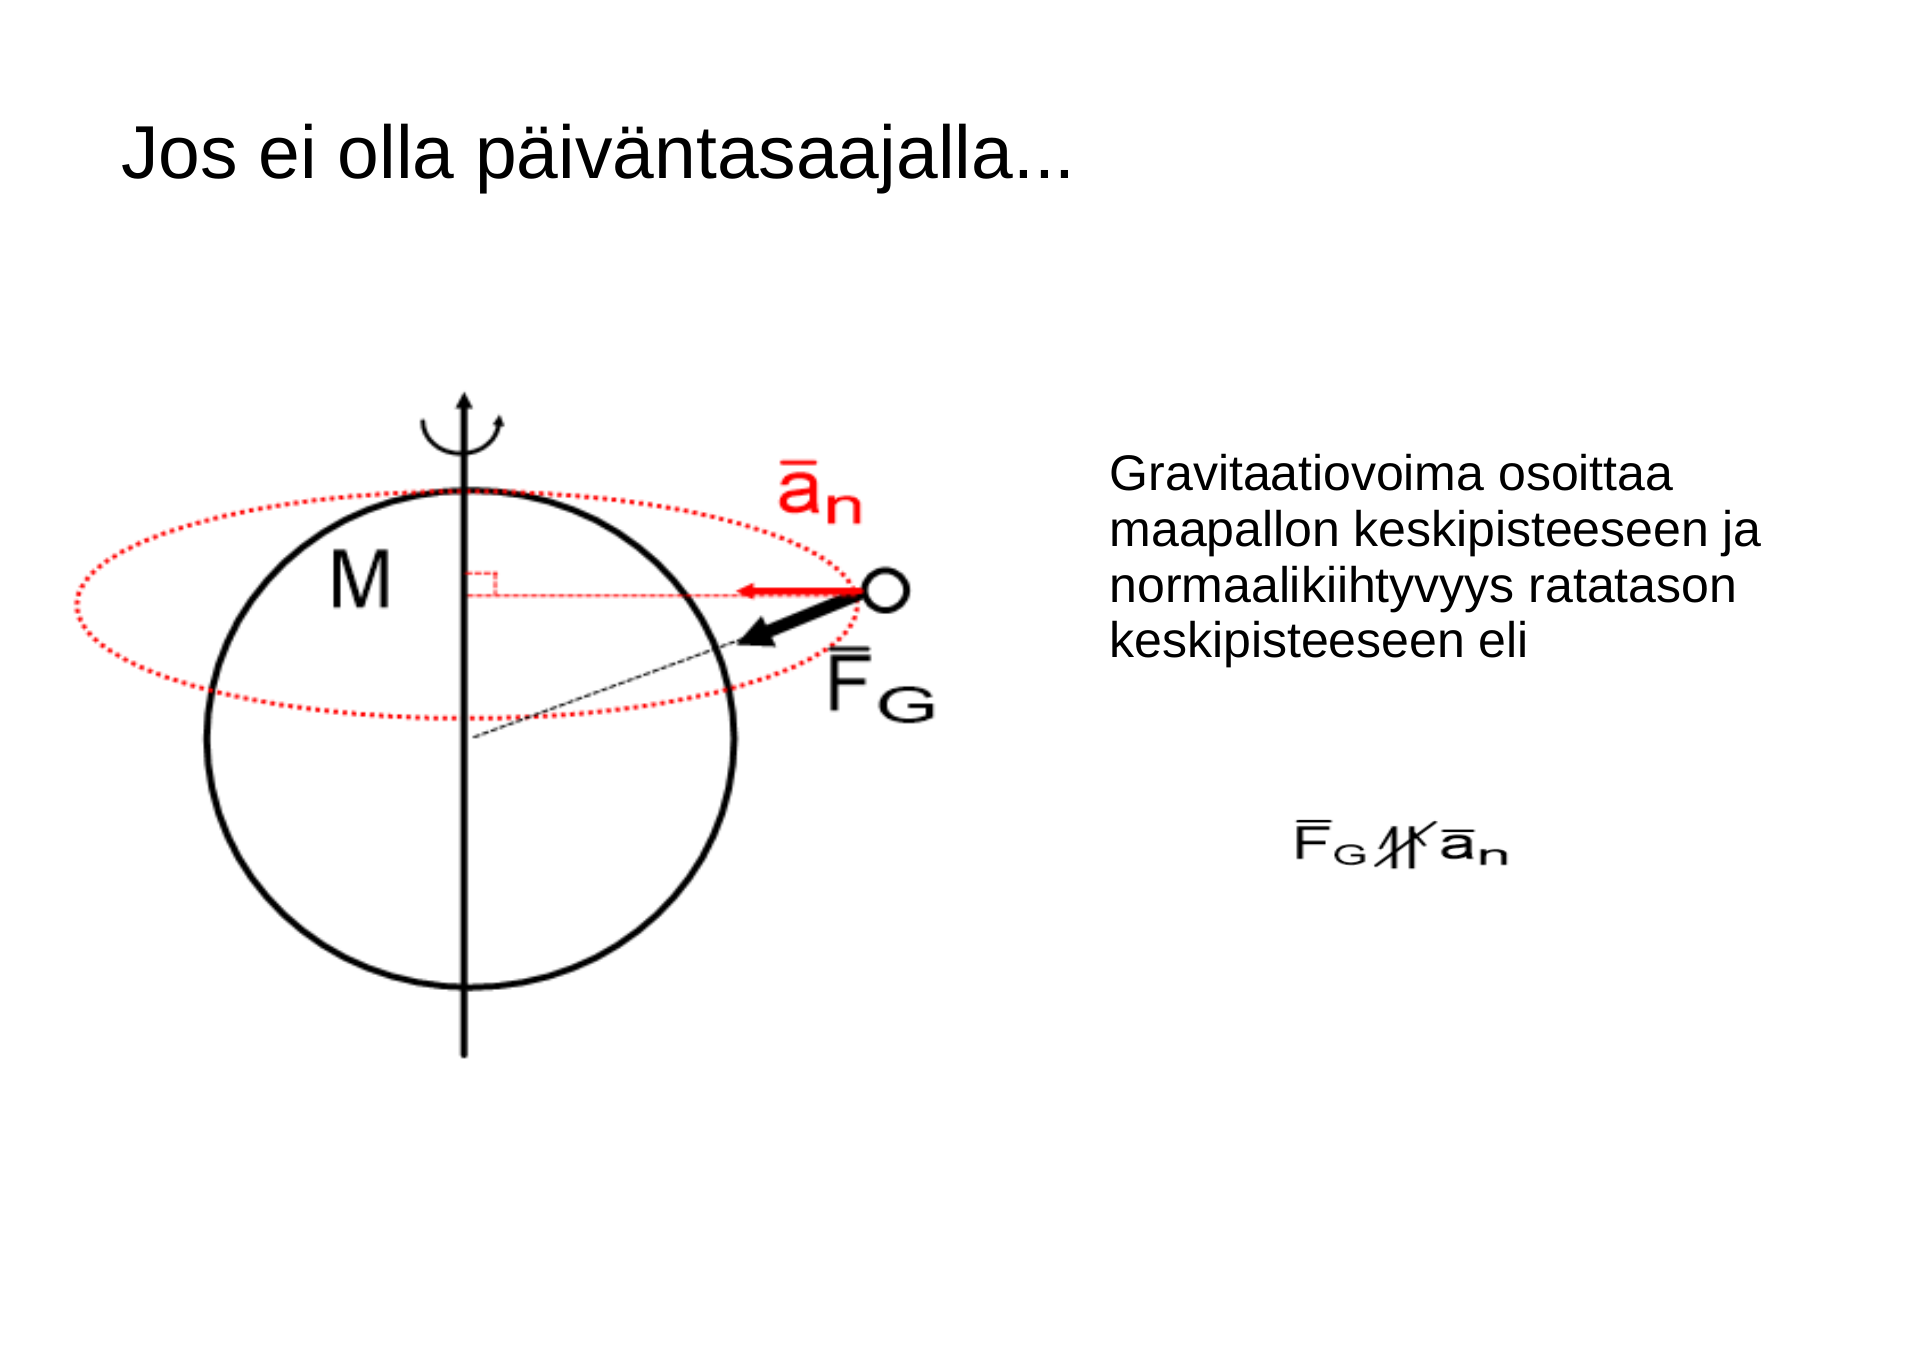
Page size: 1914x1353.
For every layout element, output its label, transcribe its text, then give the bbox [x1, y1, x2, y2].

picture [1243, 785, 1567, 902]
picture [54, 334, 1041, 1080]
text_box Jos ei olla päiväntasaajalla... [106, 102, 1422, 211]
text_box Gravitaatiovoima osoittaa maapallon keskipisteeseen ja normaalikiihtyvyys ratatason keskipisteeseen eli [1094, 437, 1832, 759]
